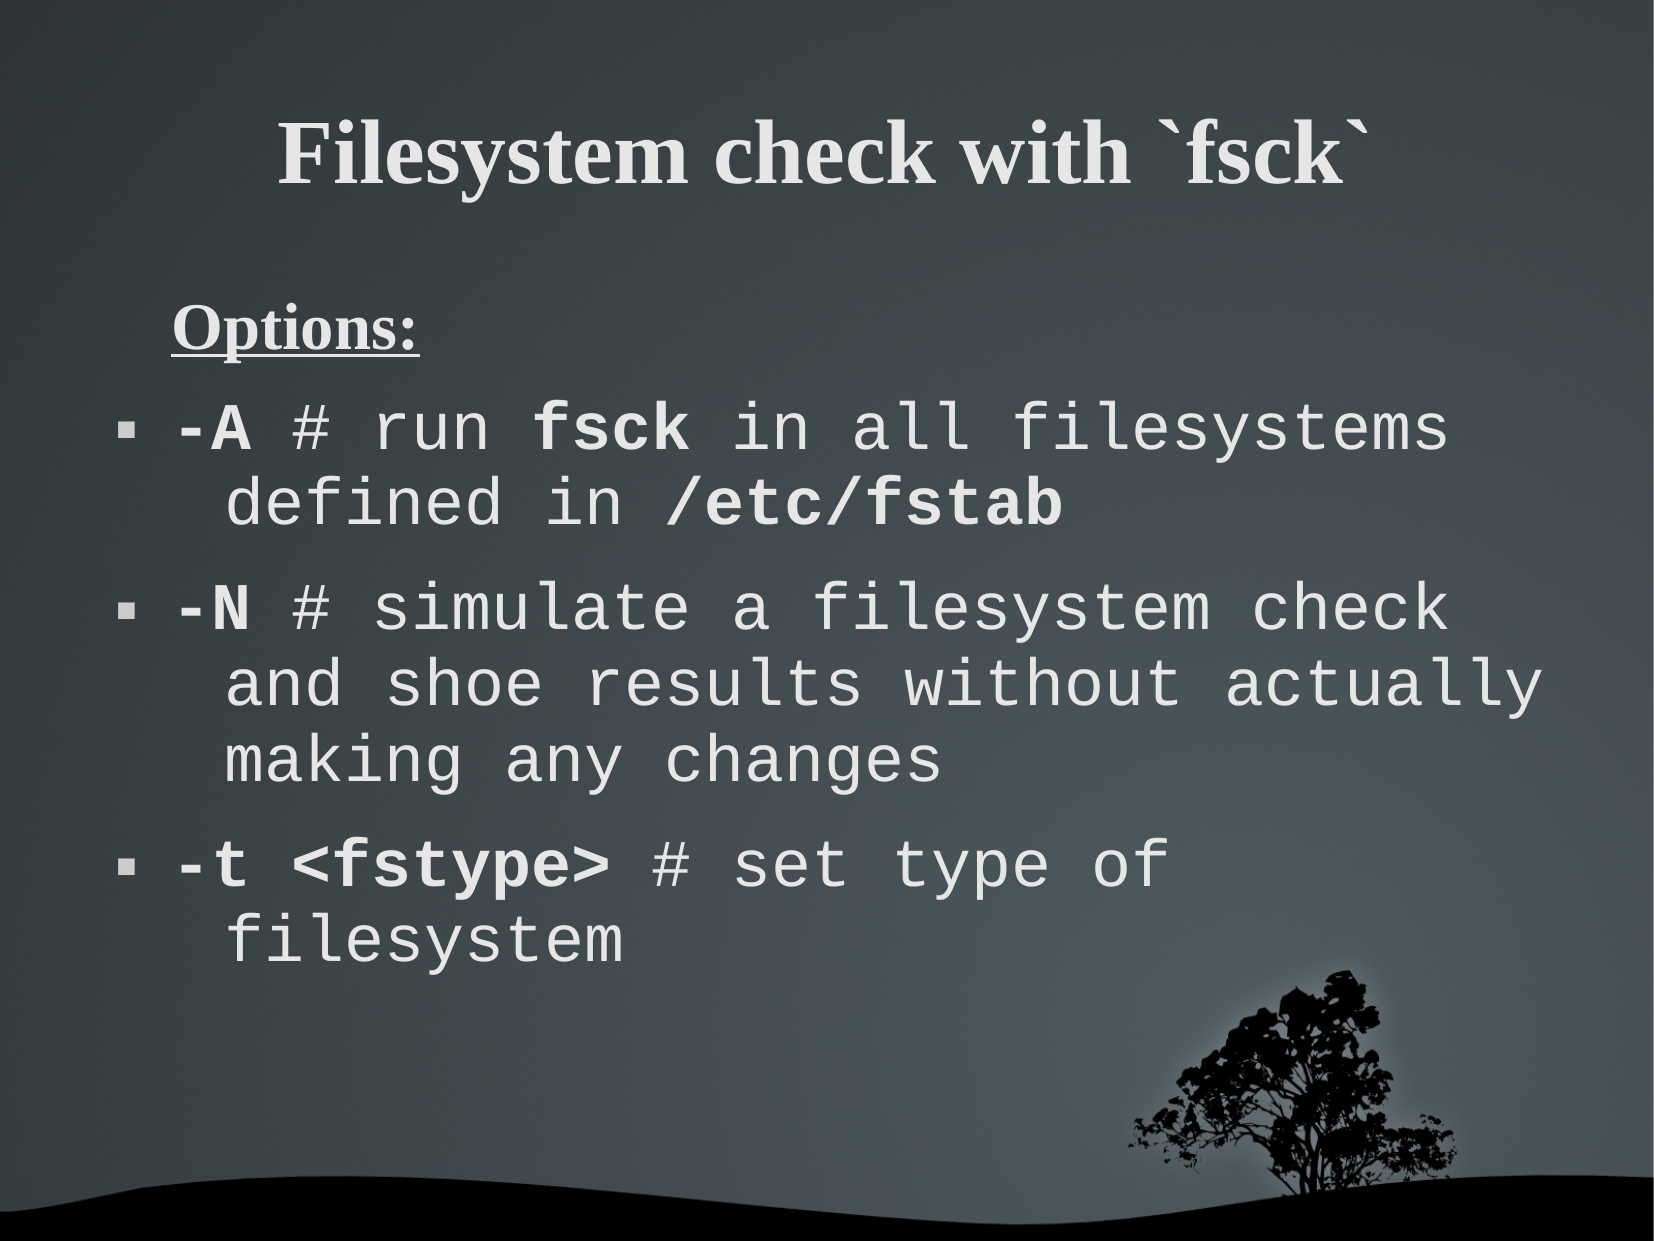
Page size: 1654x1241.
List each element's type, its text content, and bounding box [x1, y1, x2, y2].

title Filesystem check with `fsck` [82, 49, 1572, 257]
picture [0, 0, 1654, 1241]
list Options: -A # run fsck in all filesystems defined in /etc/fstab -N # simulate a filesystem check and shoe results without actually making any changes -t <fstype> # set type of filesystem [82, 290, 1571, 1109]
